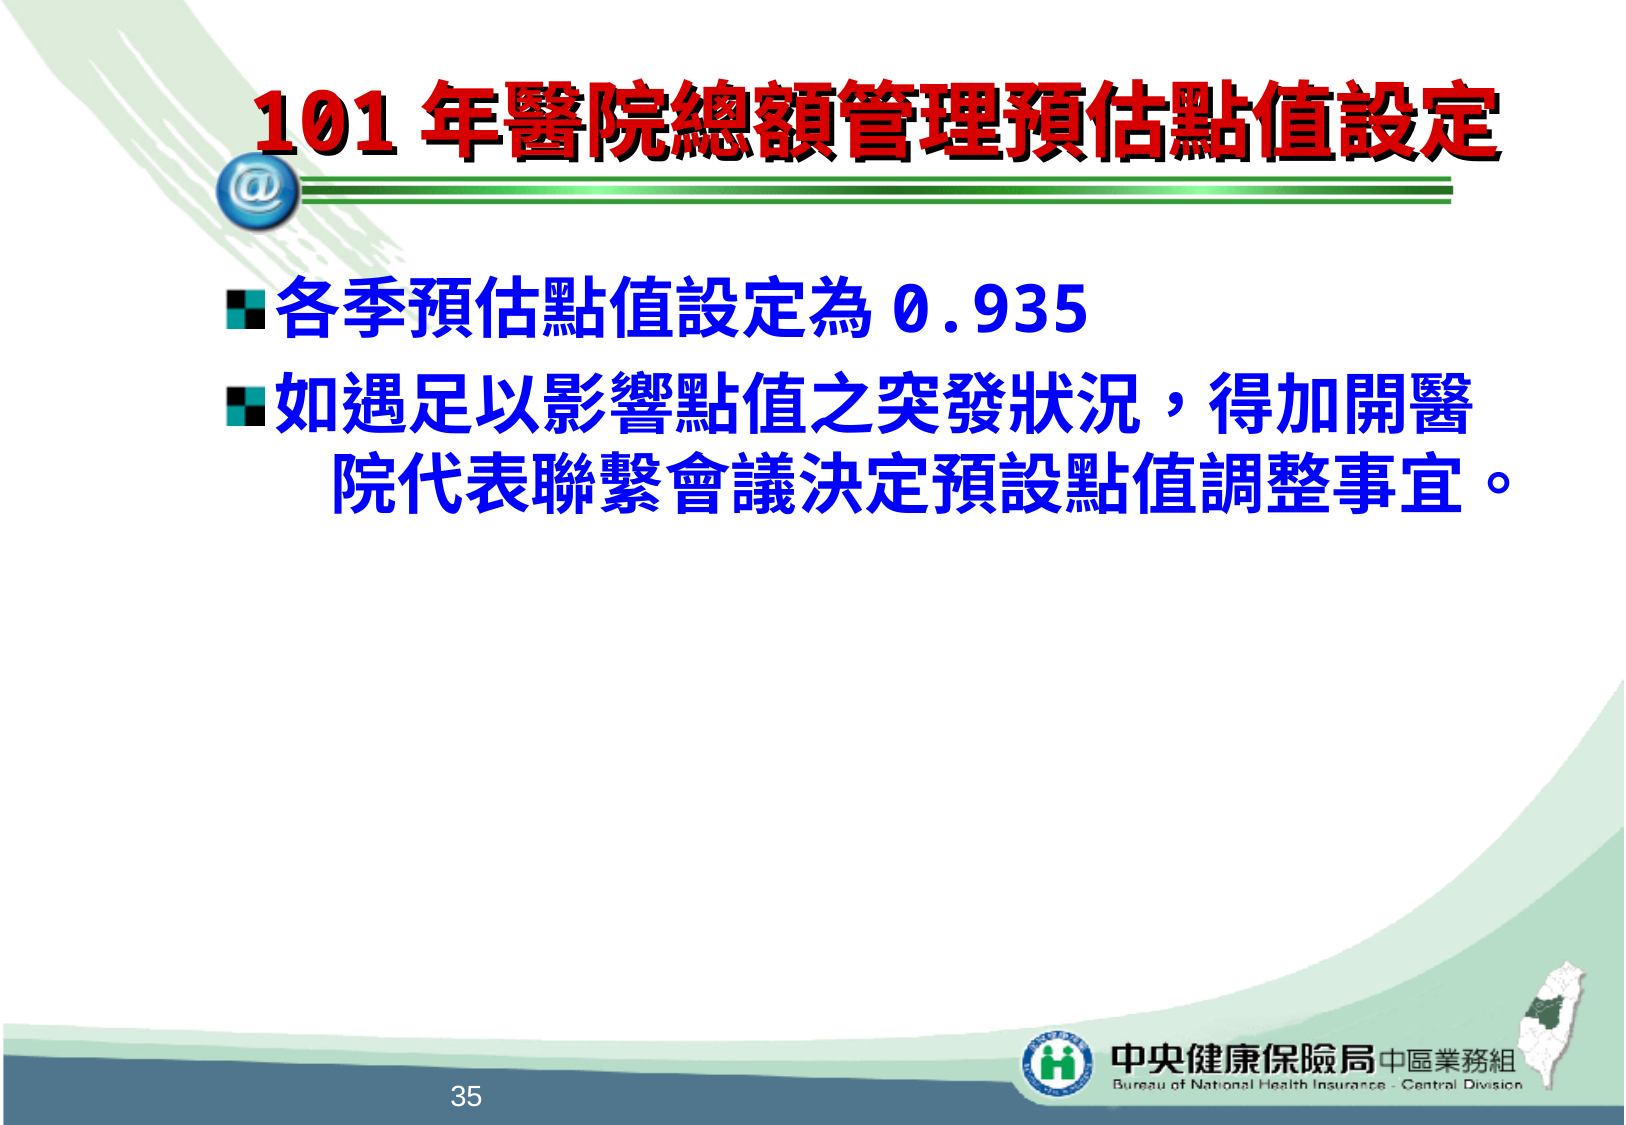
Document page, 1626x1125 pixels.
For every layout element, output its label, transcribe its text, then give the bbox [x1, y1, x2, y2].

list 各季預估點值設定為0.935 如遇足以影響點值之突發狀況，得加開醫院代表聯繫會議決定預設點值調整事宜。 [203, 257, 1537, 997]
title 101年醫院總額管理預估點值設定 [175, 23, 1575, 211]
text_box [435, 1065, 815, 1125]
